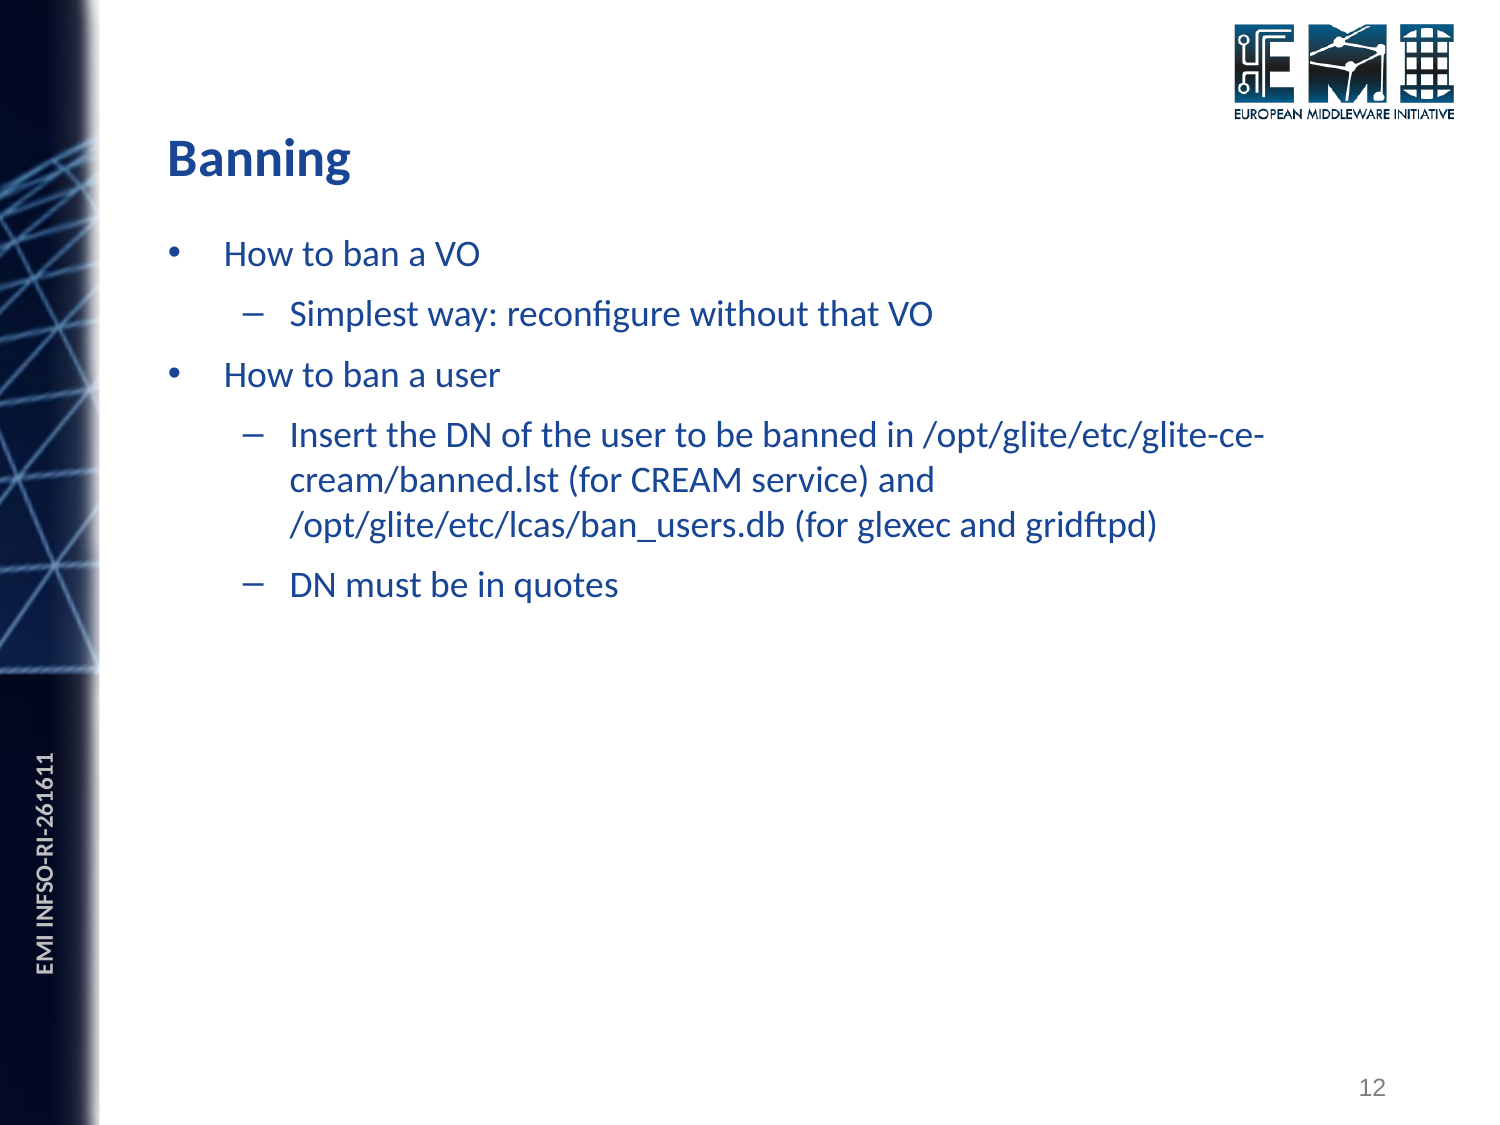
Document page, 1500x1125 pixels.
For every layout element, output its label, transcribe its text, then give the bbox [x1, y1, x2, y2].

list How to ban a VO Simplest way: reconfigure without that VO How to ban a user Insert the DN of the user to be banned in /opt/glite/etc/glite-ce-cream/banned.lst (for CREAM service) and /opt/glite/etc/lcas/ban_users.db (for glexec and gridftpd) DN must be in quotes [153, 221, 1381, 1053]
picture [1185, 8, 1500, 140]
picture [0, 0, 111, 1125]
text_box Banning [153, 115, 1388, 196]
text_box <number> [1343, 1063, 1426, 1123]
